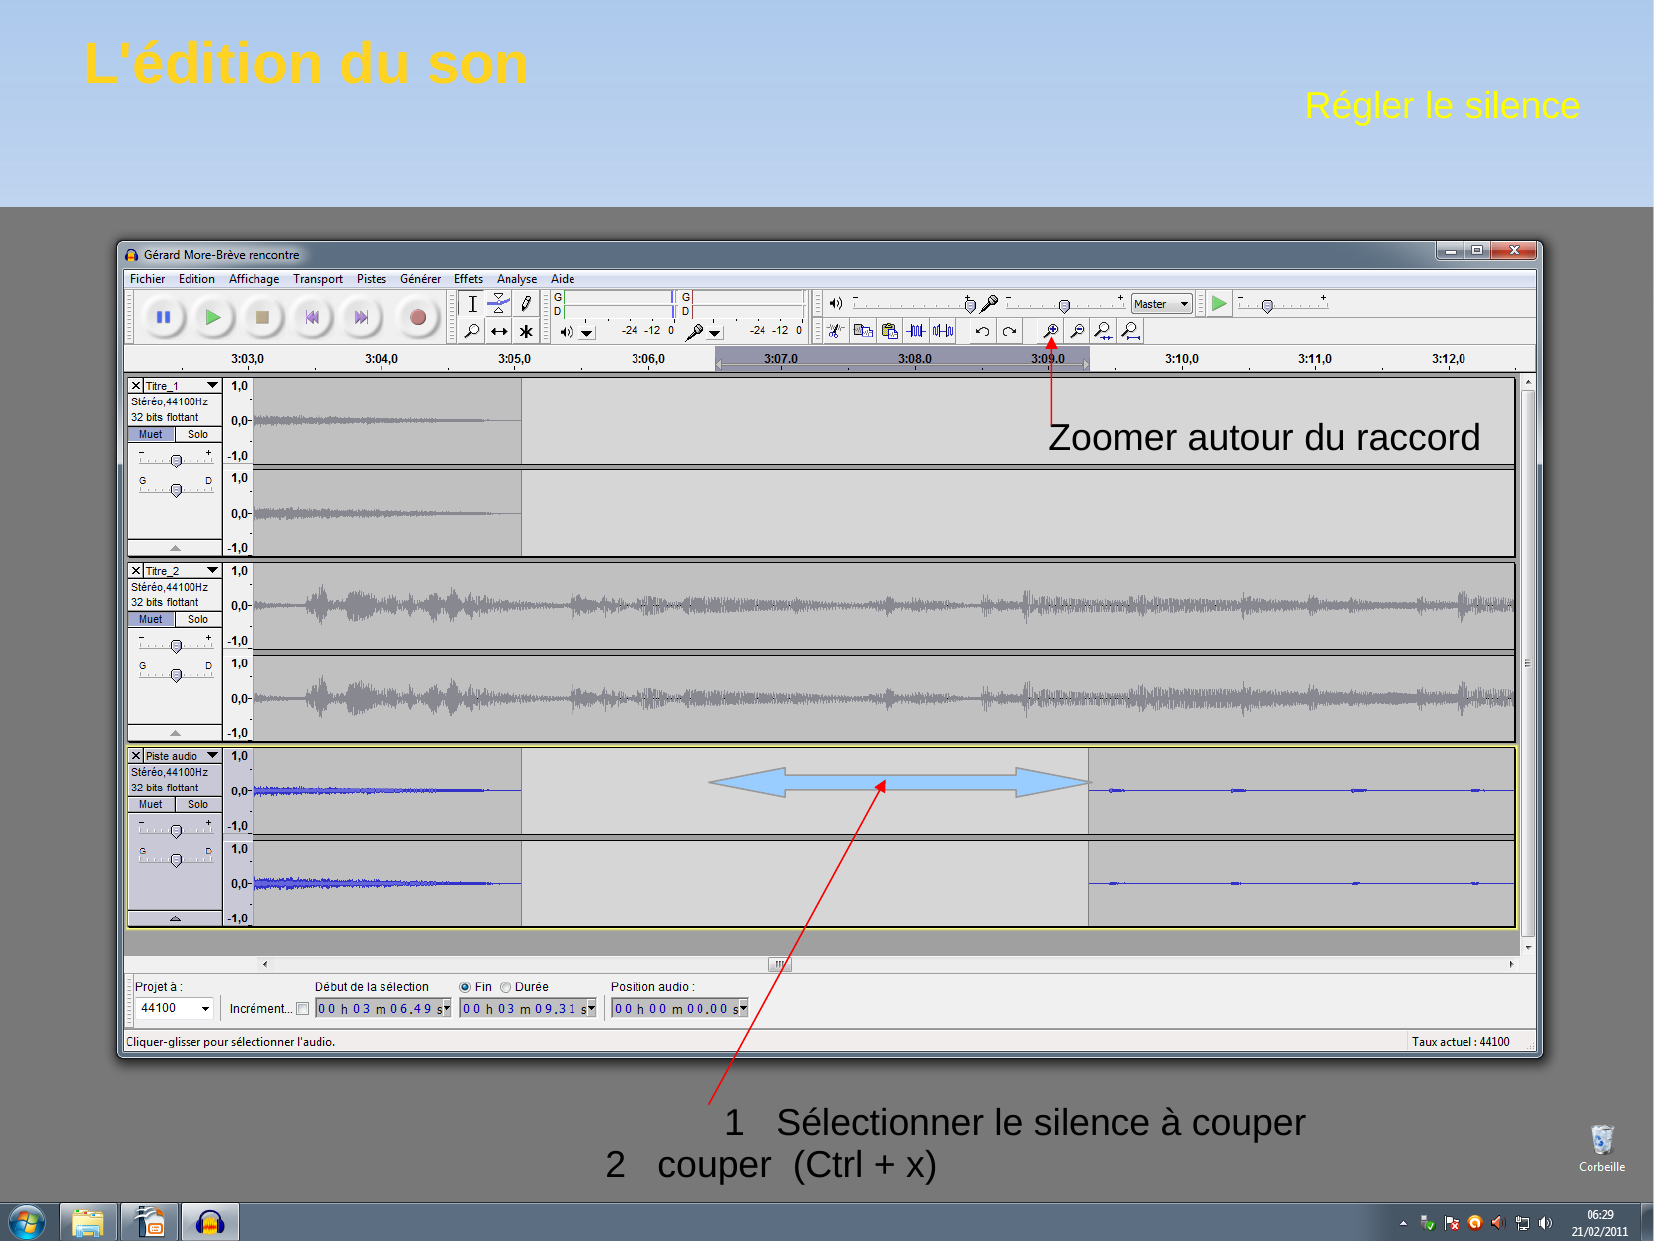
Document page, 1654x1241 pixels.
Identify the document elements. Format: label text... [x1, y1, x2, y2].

text_box L'édition du son [5, 17, 609, 107]
text_box Régler le silence [1210, 29, 1654, 129]
picture [0, 0, 1654, 206]
text_box [708, 767, 1093, 798]
picture [0, 207, 1654, 1241]
text_box Zoomer autour du raccord [1033, 407, 1497, 464]
text_box 1 Sélectionner le silence à couper 2 couper (Ctrl + x) [590, 1092, 1329, 1192]
